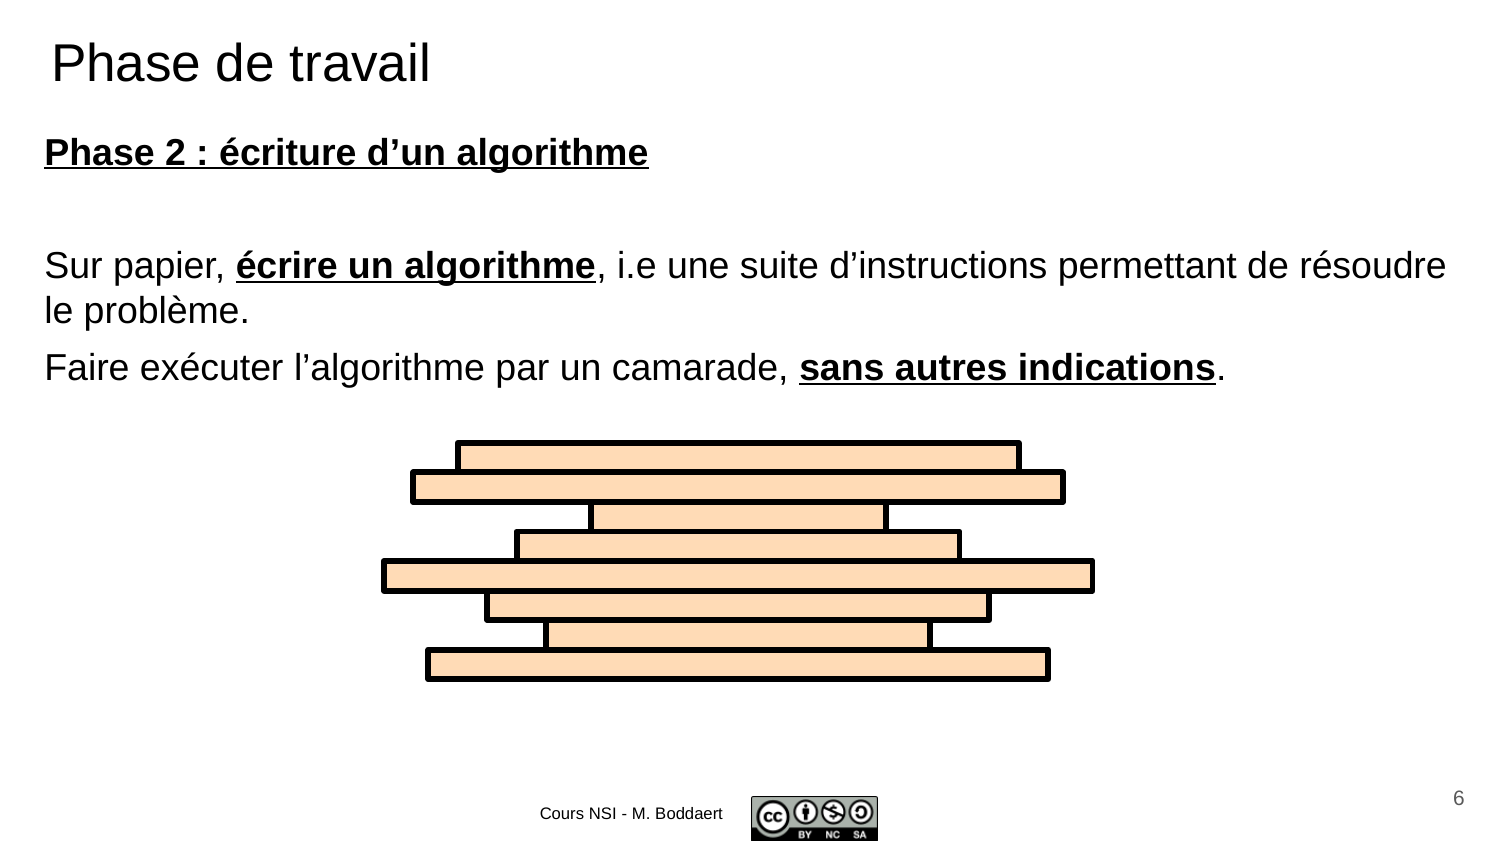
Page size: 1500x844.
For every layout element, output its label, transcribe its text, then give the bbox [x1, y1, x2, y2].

slide_number <numéro> [1389, 764, 1480, 830]
title Phase de travail [51, 13, 1449, 108]
picture [751, 796, 878, 841]
text_box Phase 2 : écriture d’un algorithme Sur papier, écrire un algorithme, i.e une suite d’instructions permettant de résoudre le problème. Faire exécuter l’algorithme par un camarade, sans autres indications. [29, 120, 1477, 237]
text_box [383, 442, 1093, 680]
